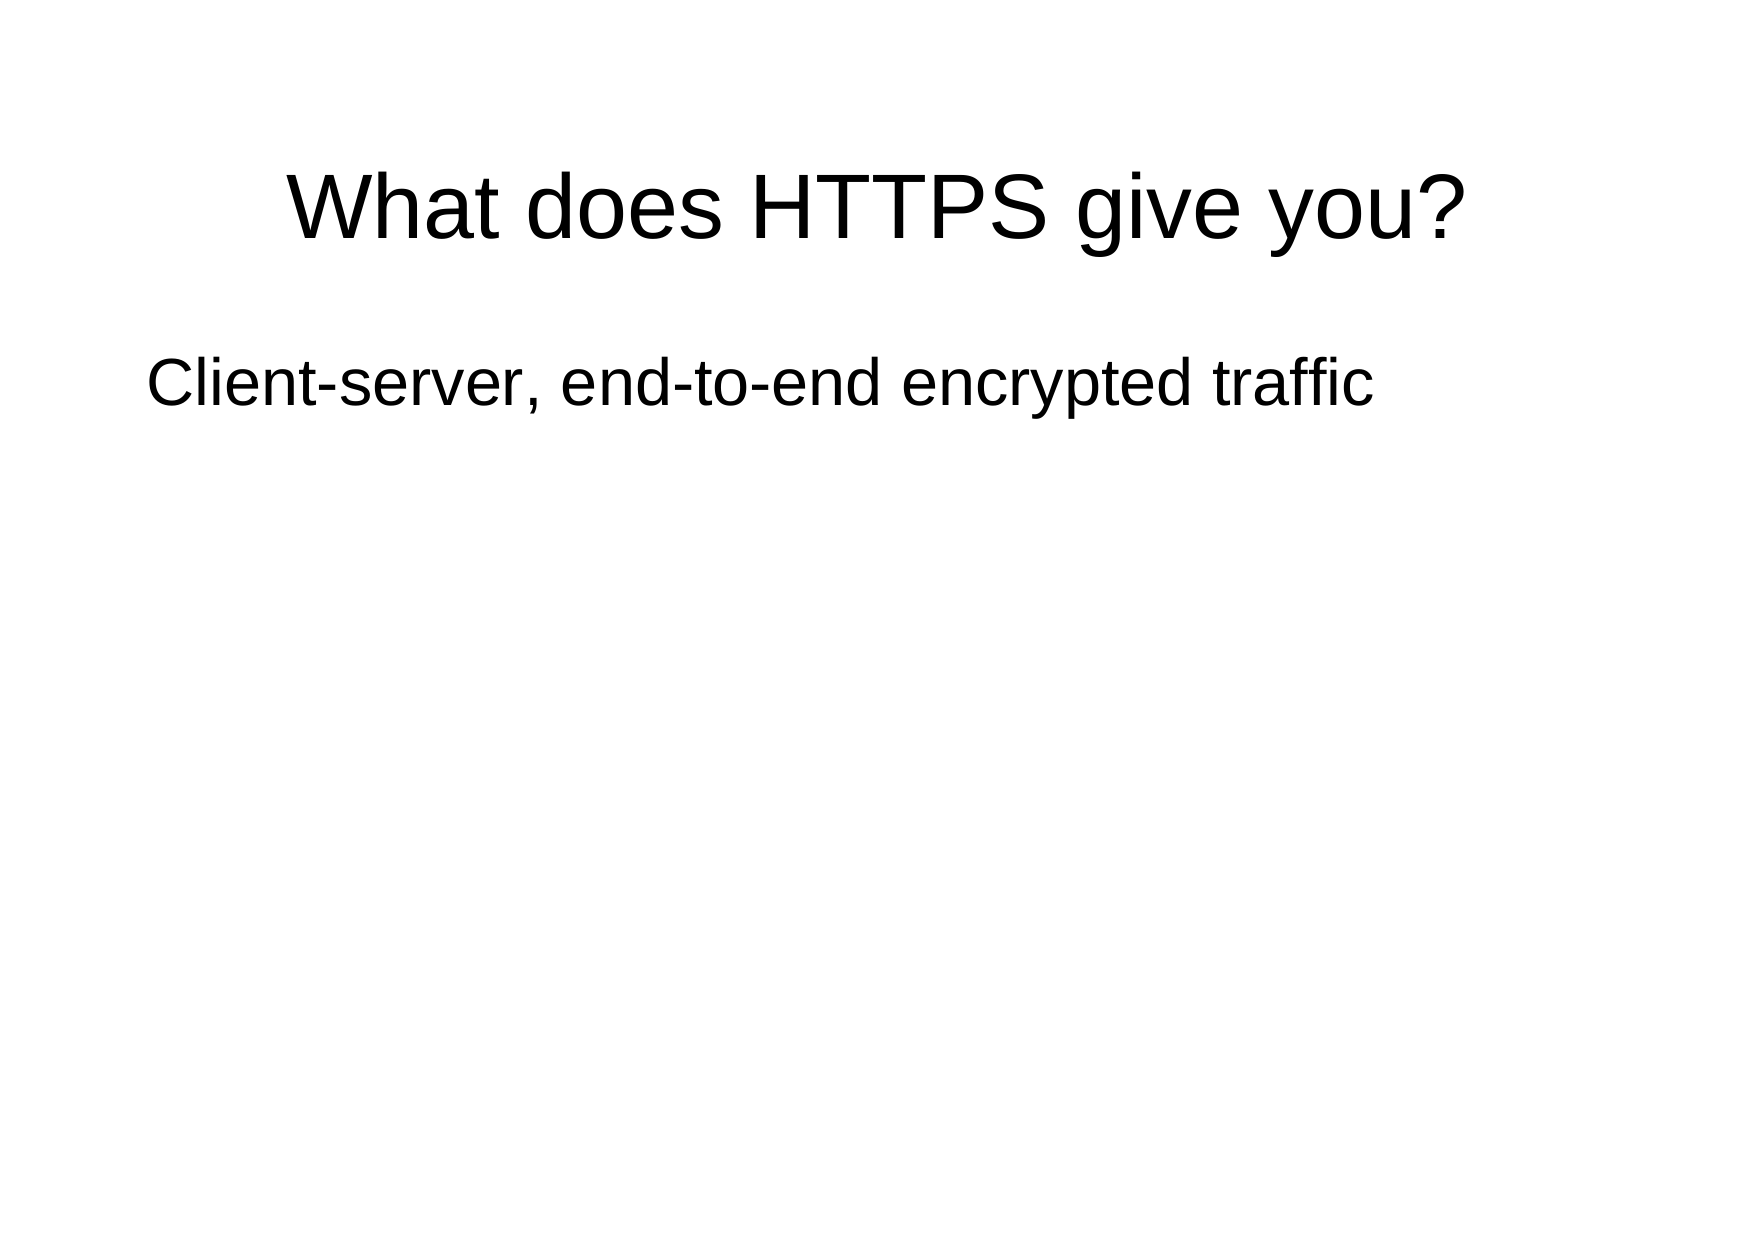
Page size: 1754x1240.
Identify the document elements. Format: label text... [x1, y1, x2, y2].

title What does HTTPS give you? [128, 102, 1627, 310]
list Client-server, end-to-end encrypted traffic [128, 344, 1627, 1126]
